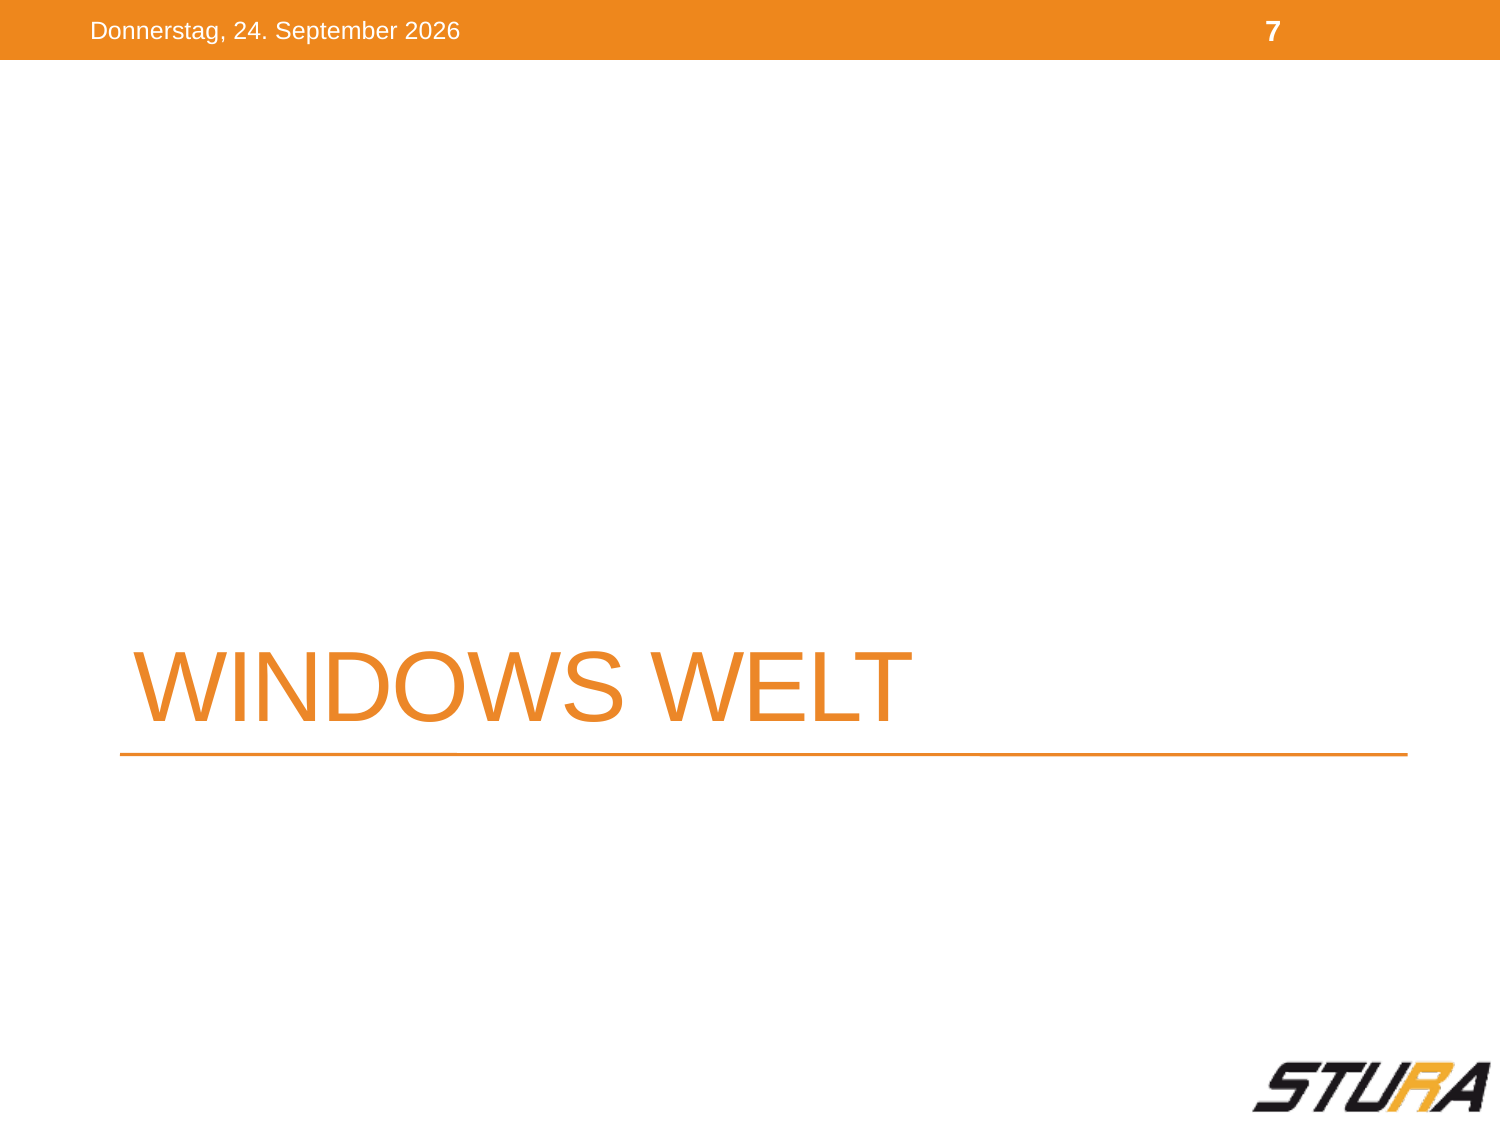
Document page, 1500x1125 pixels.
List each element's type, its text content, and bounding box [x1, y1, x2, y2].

title Windows Welt [118, 387, 1394, 749]
text_box ‹Nr.› [1250, 3, 1426, 57]
text_box Mittwoch, 21. September 16 [75, 3, 550, 57]
